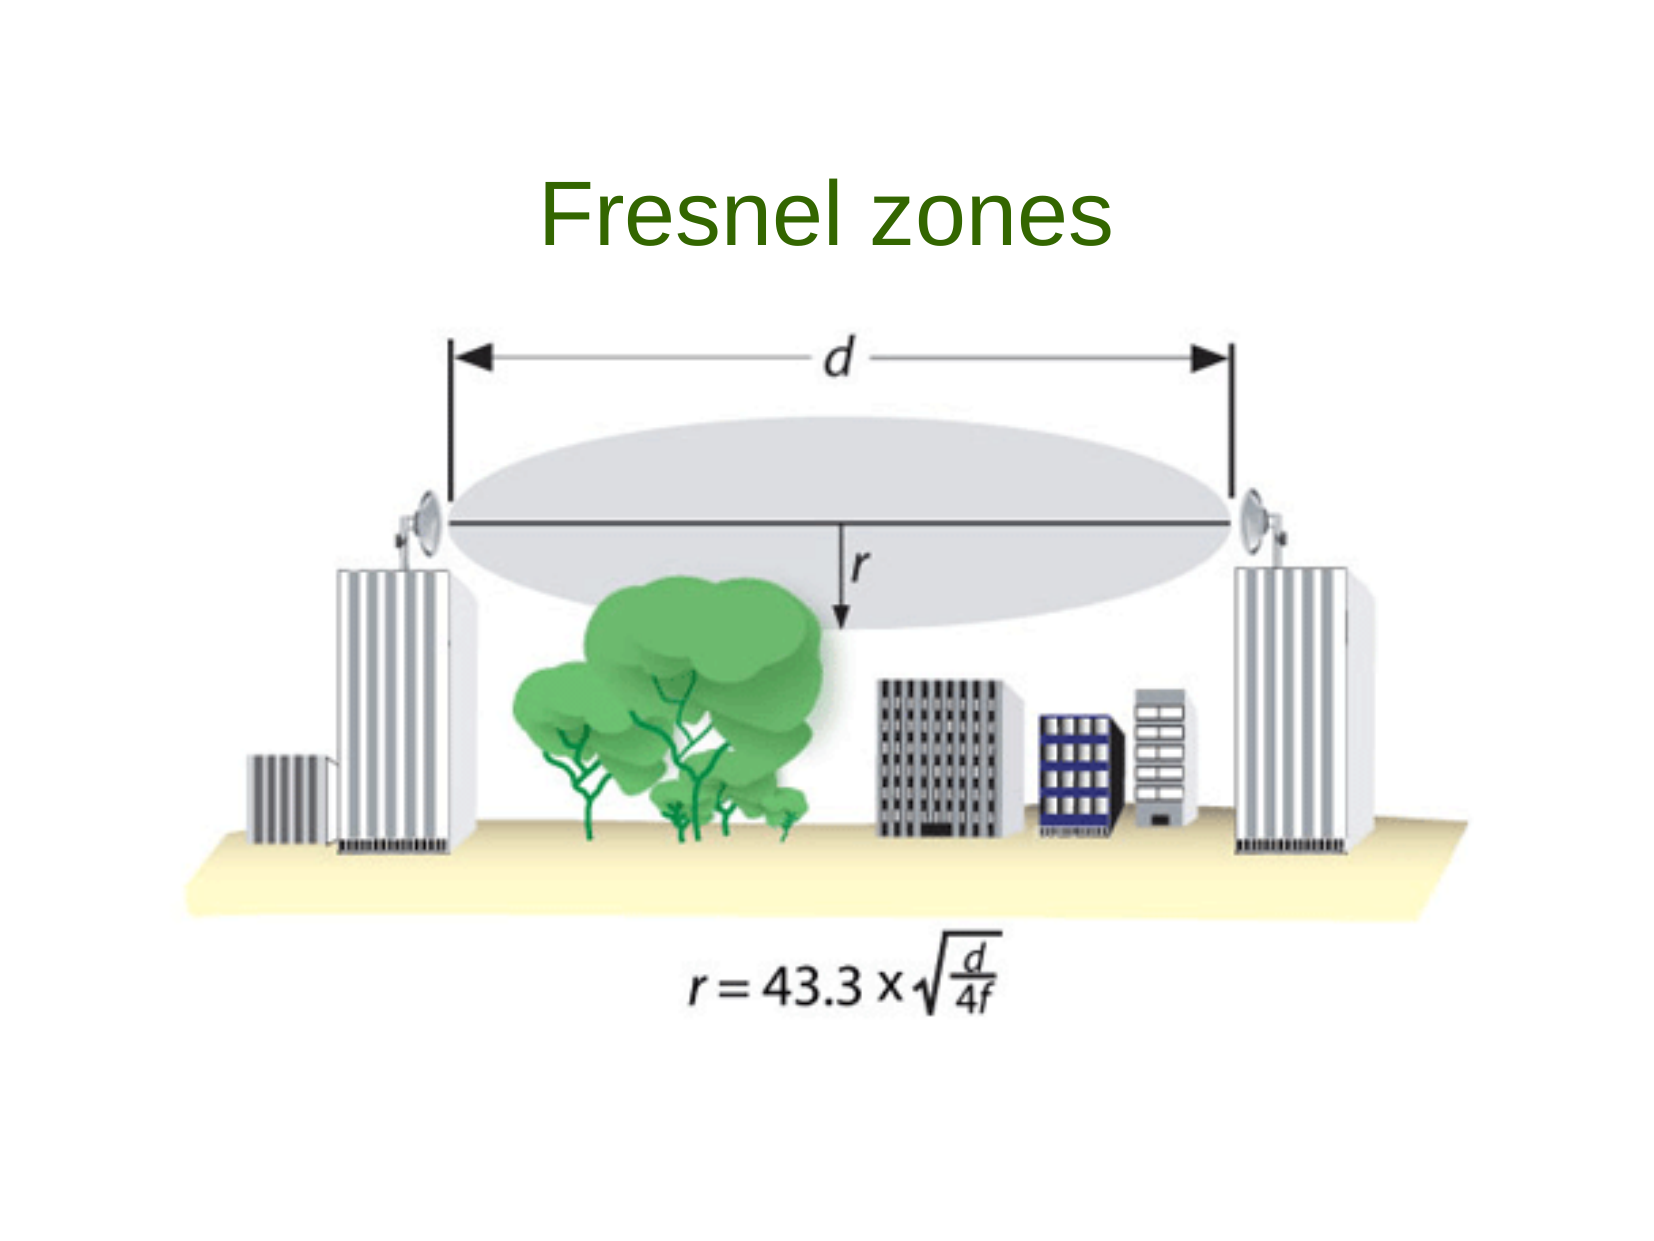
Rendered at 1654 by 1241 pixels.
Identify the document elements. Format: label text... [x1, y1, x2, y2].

title Fresnel zones [123, 87, 1530, 340]
picture [125, 309, 1531, 1052]
